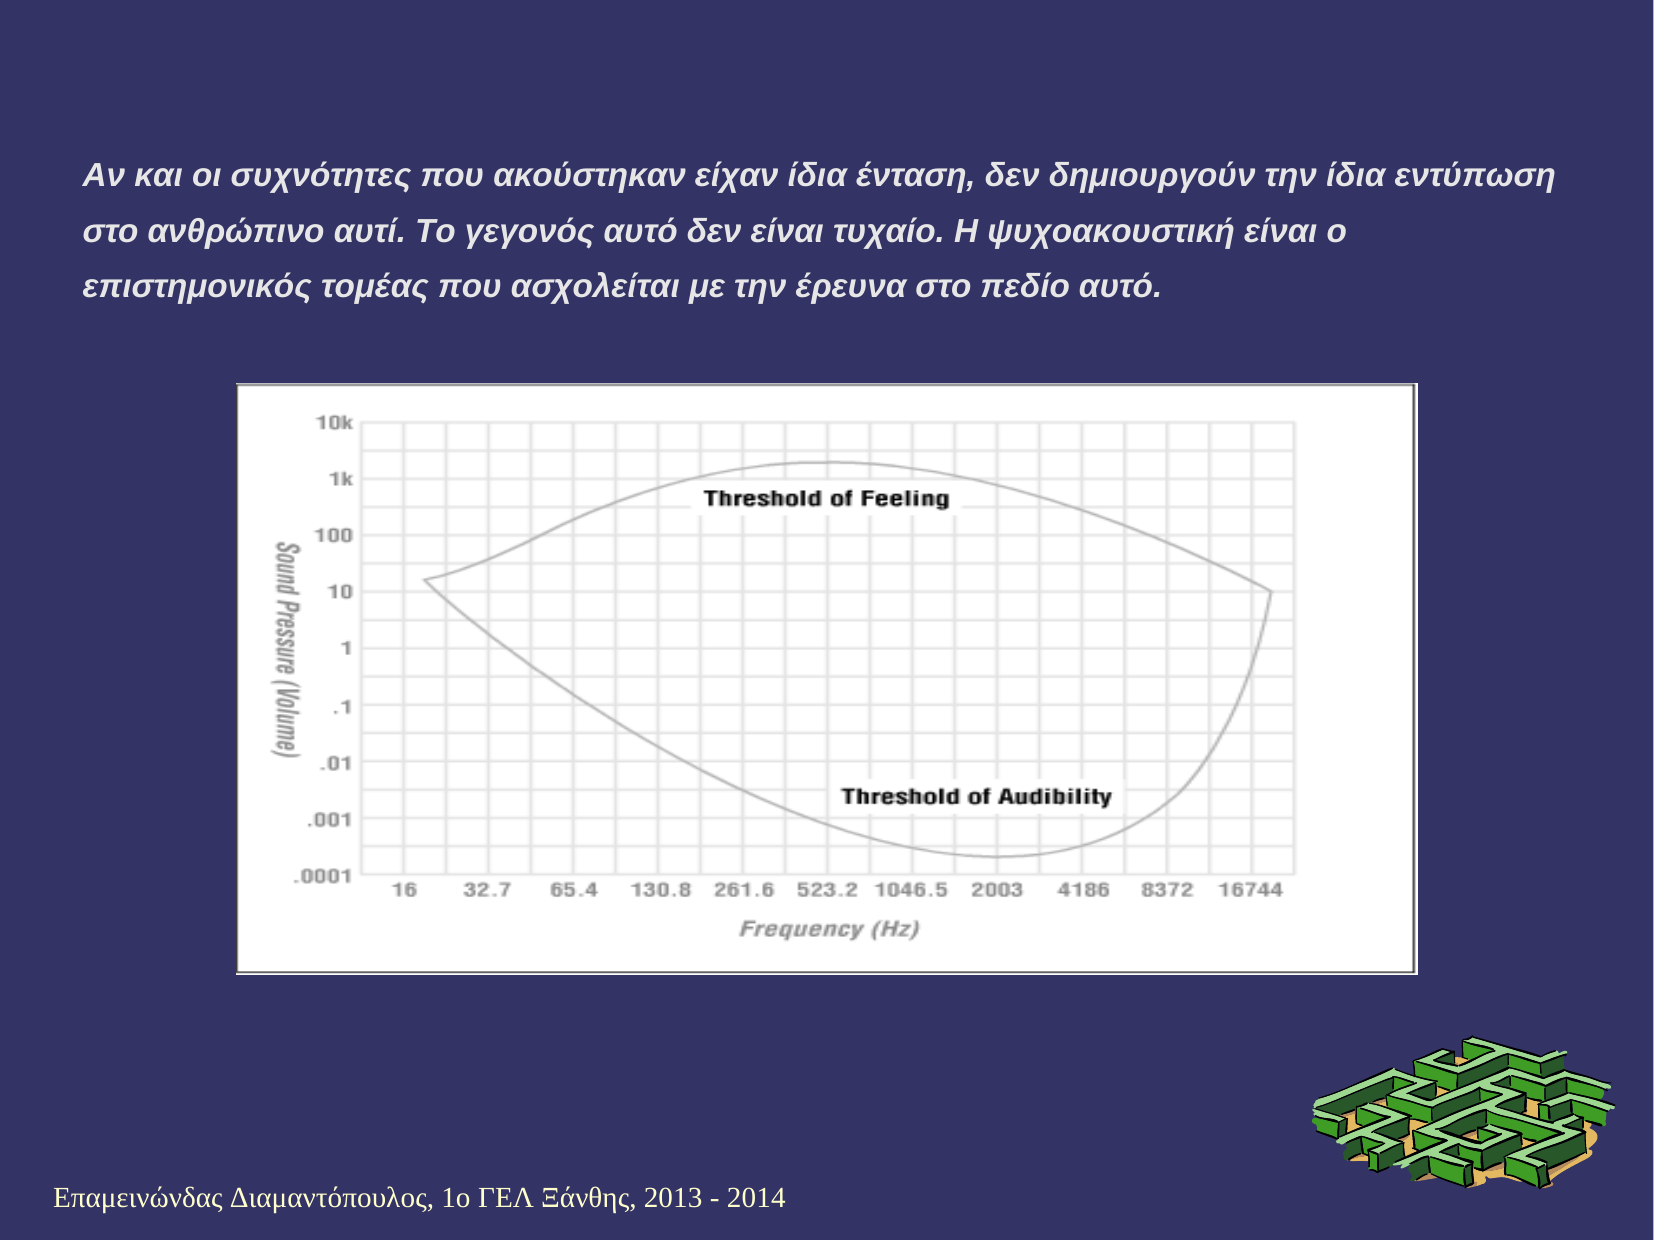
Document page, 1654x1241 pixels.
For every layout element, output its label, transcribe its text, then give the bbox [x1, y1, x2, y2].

title Αν και οι συχνότητες που ακούστηκαν είχαν ίδια ένταση, δεν δημιουργούν την ίδια εντύπωση στο ανθρώπινο αυτί. Το γεγονός αυτό δεν είναι τυχαίο. Η ψυχοακουστική είναι ο επιστημονικός τομέας που ασχολείται με την έρευνα στο πεδίο αυτό. [82, 147, 1571, 296]
picture [236, 383, 1418, 975]
